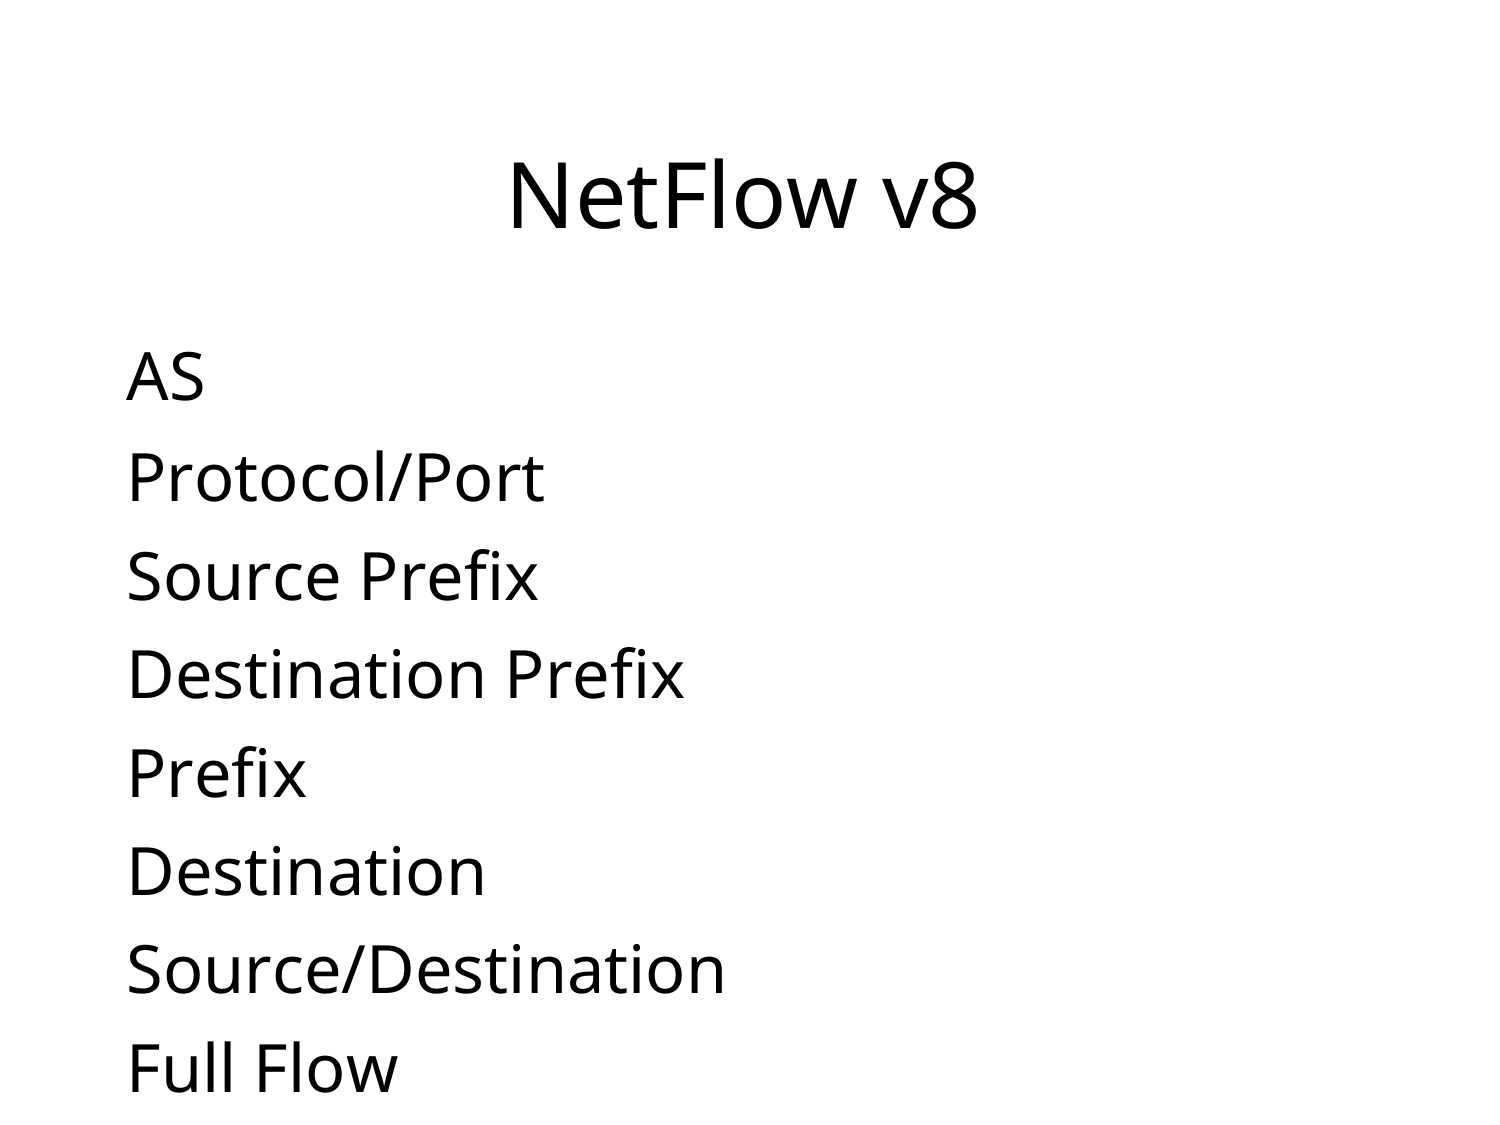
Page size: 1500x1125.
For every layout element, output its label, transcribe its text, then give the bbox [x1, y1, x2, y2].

title NetFlow v8 [112, 62, 1388, 324]
list AS Protocol/Port Source Prefix Destination Prefix Prefix Destination Source/Destination Full Flow [112, 324, 1388, 1125]
